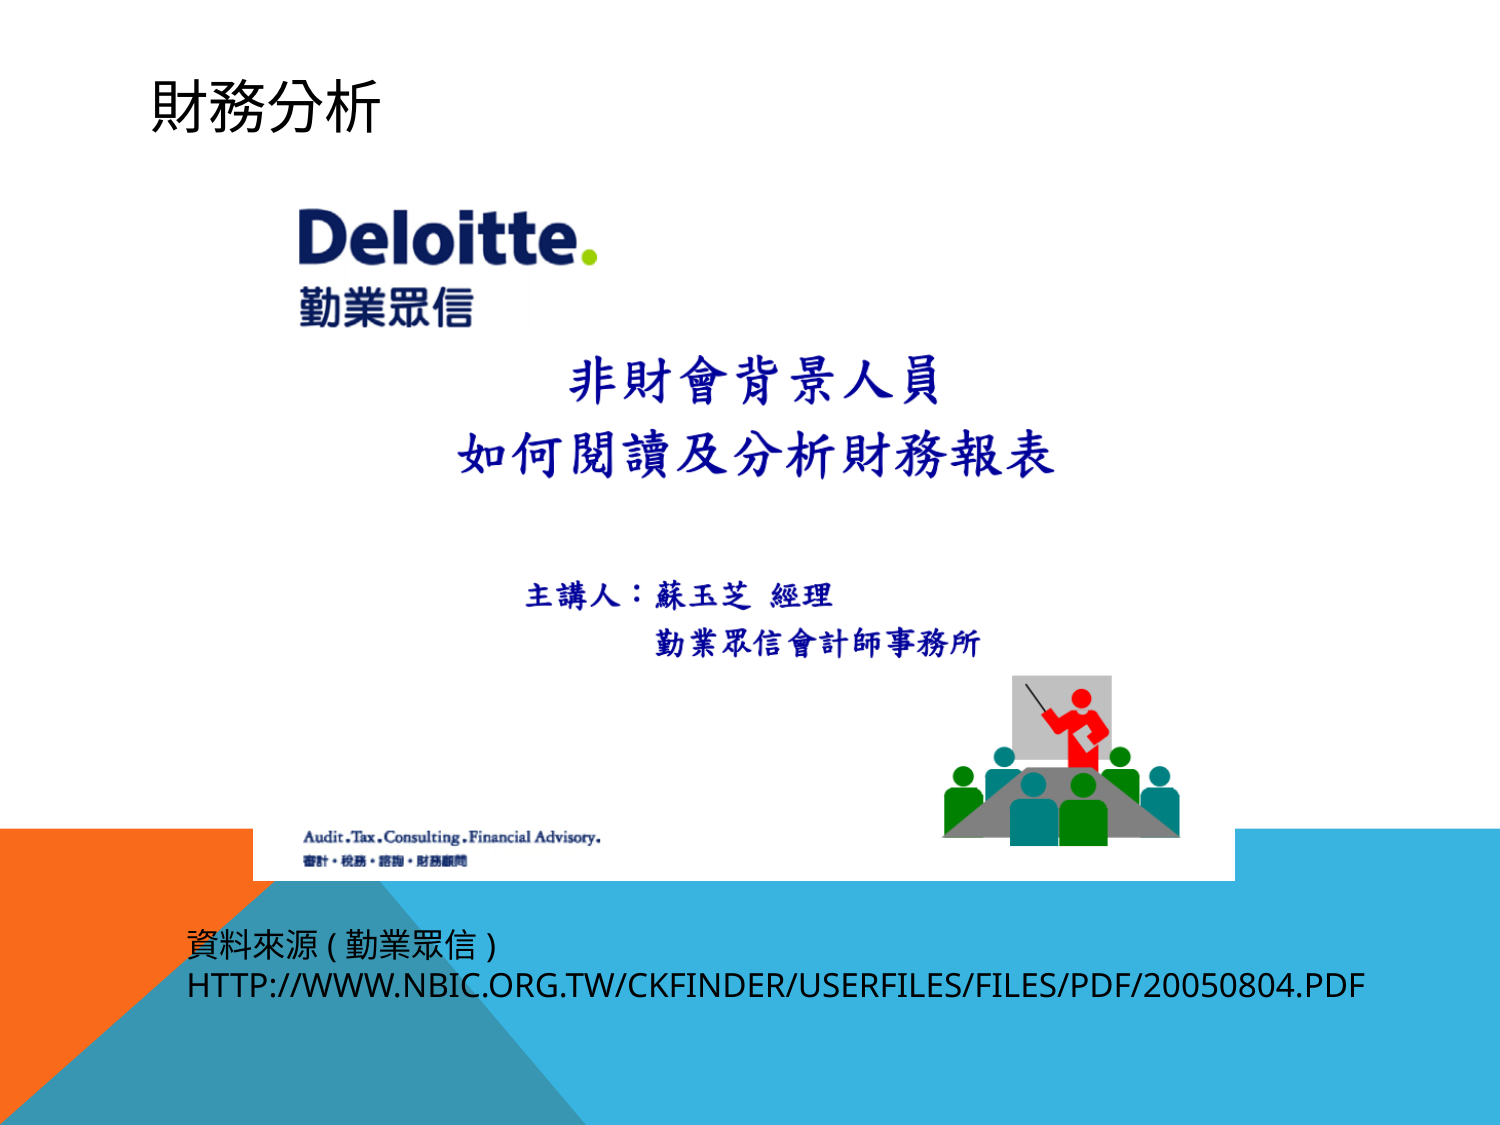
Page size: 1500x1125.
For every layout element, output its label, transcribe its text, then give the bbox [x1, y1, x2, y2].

picture [253, 160, 1235, 881]
title 財務分析 [135, 60, 1369, 150]
text_box 資料來源(勤業眾信) http://www.nbic.org.tw/ckfinder/userfiles/files/PDF/20050804.pdf [171, 916, 1388, 1007]
